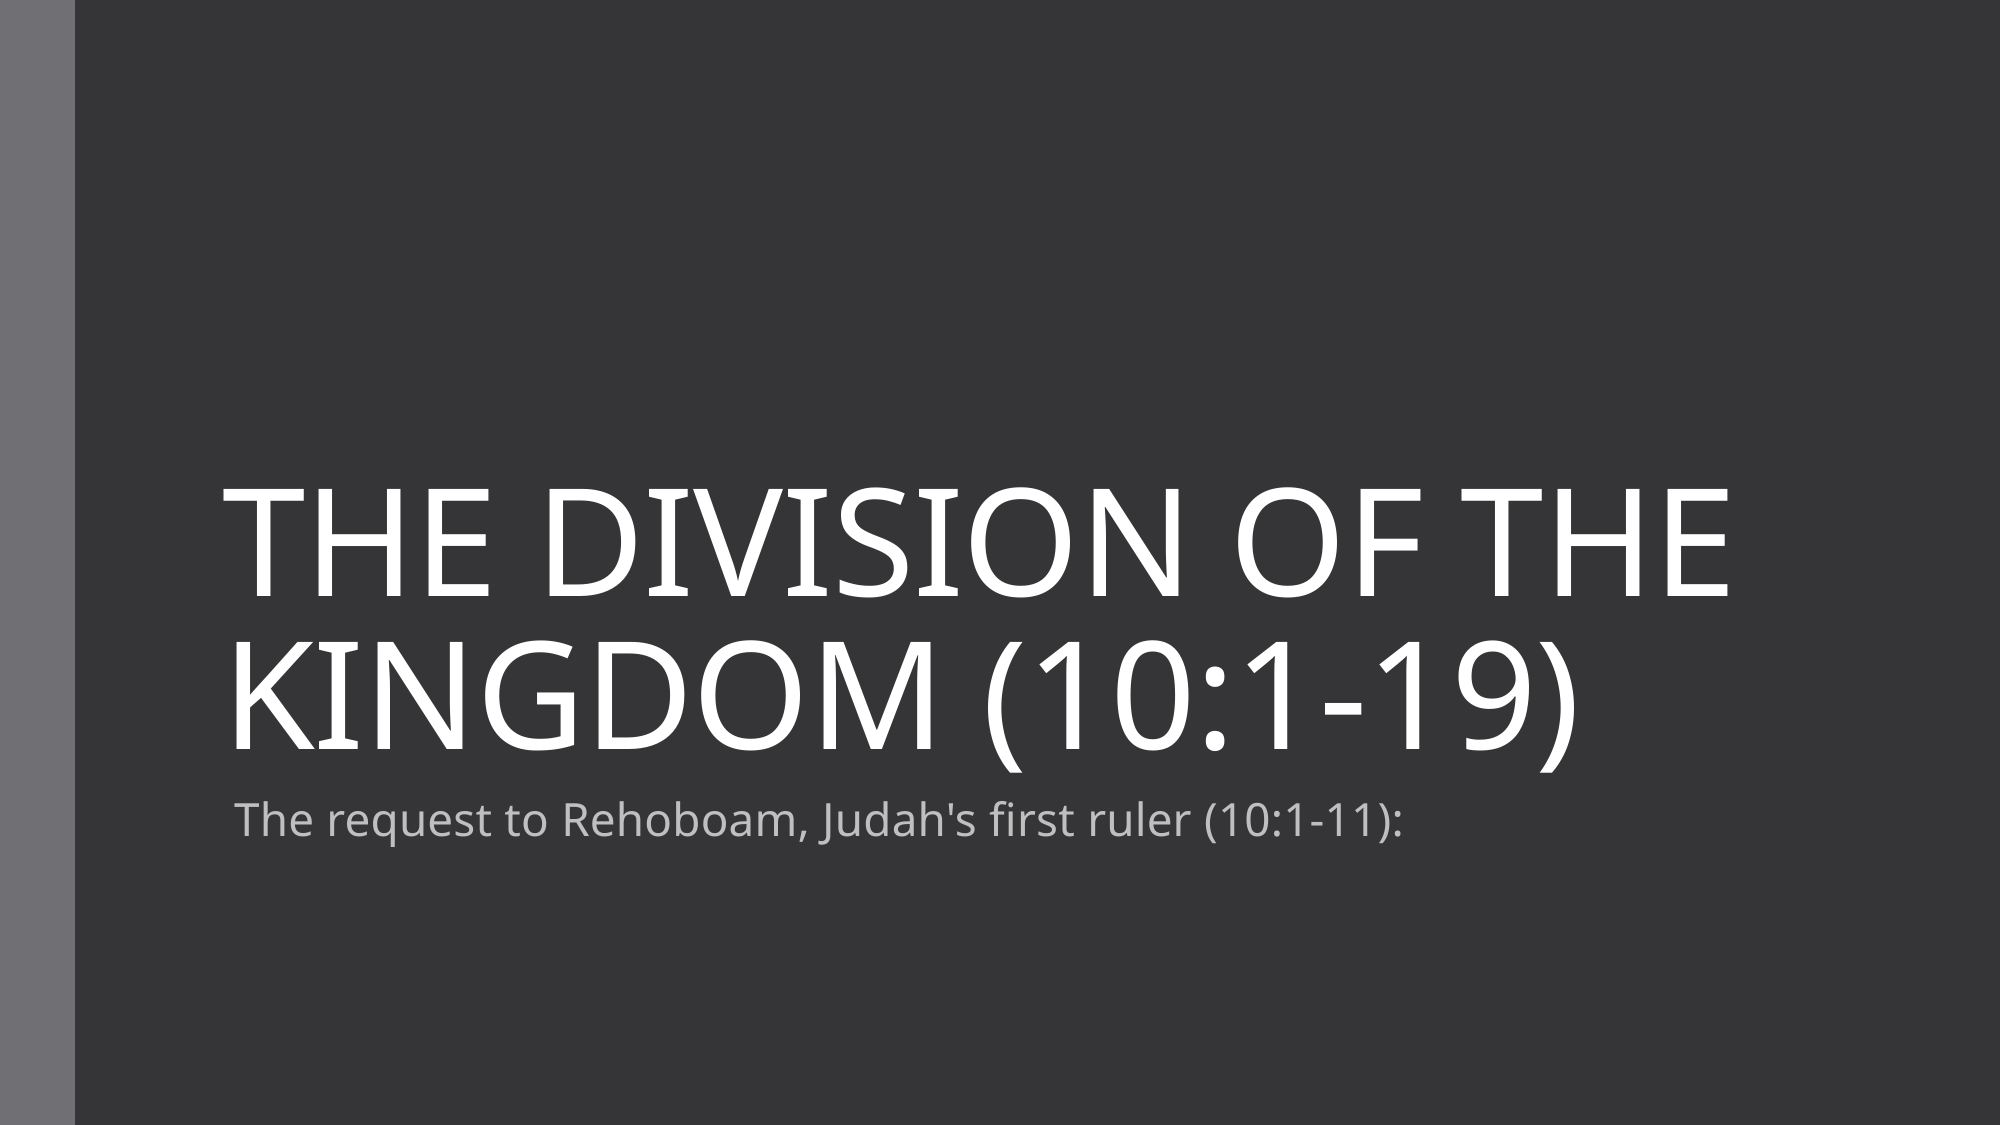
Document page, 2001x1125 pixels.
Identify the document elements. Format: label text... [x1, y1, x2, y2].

title THE DIVISION OF THE KINGDOM (10:1-19) [206, 124, 1752, 787]
subtitle The request to Rehoboam, Judah's first ruler (10:1-11): [206, 787, 1752, 1066]
